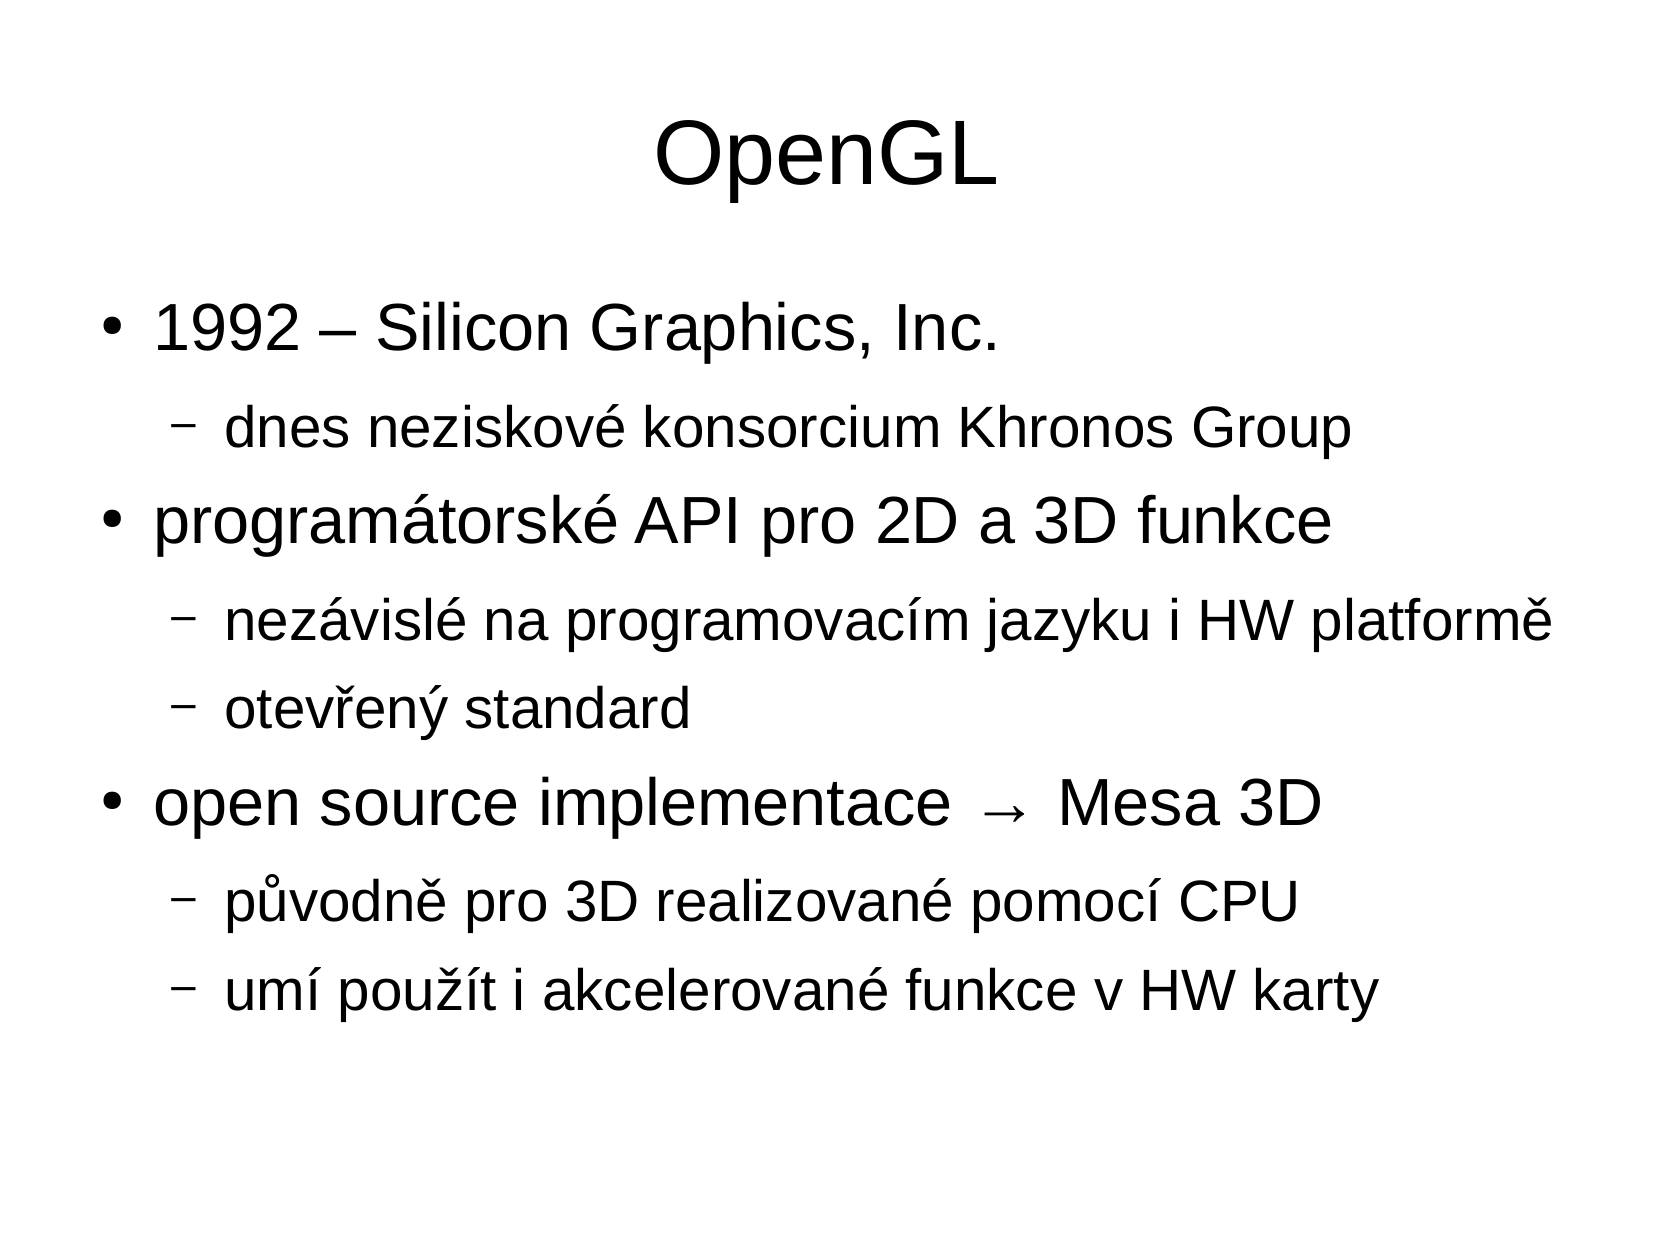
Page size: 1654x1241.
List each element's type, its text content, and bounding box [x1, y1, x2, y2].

list 1992 – Silicon Graphics, Inc. dnes neziskové konsorcium Khronos Group programátorské API pro 2D a 3D funkce nezávislé na programovacím jazyku i HW platformě otevřený standard open source implementace → Mesa 3D původně pro 3D realizované pomocí CPU umí použít i akcelerované funkce v HW karty [82, 290, 1571, 1094]
title OpenGL [82, 56, 1571, 250]
